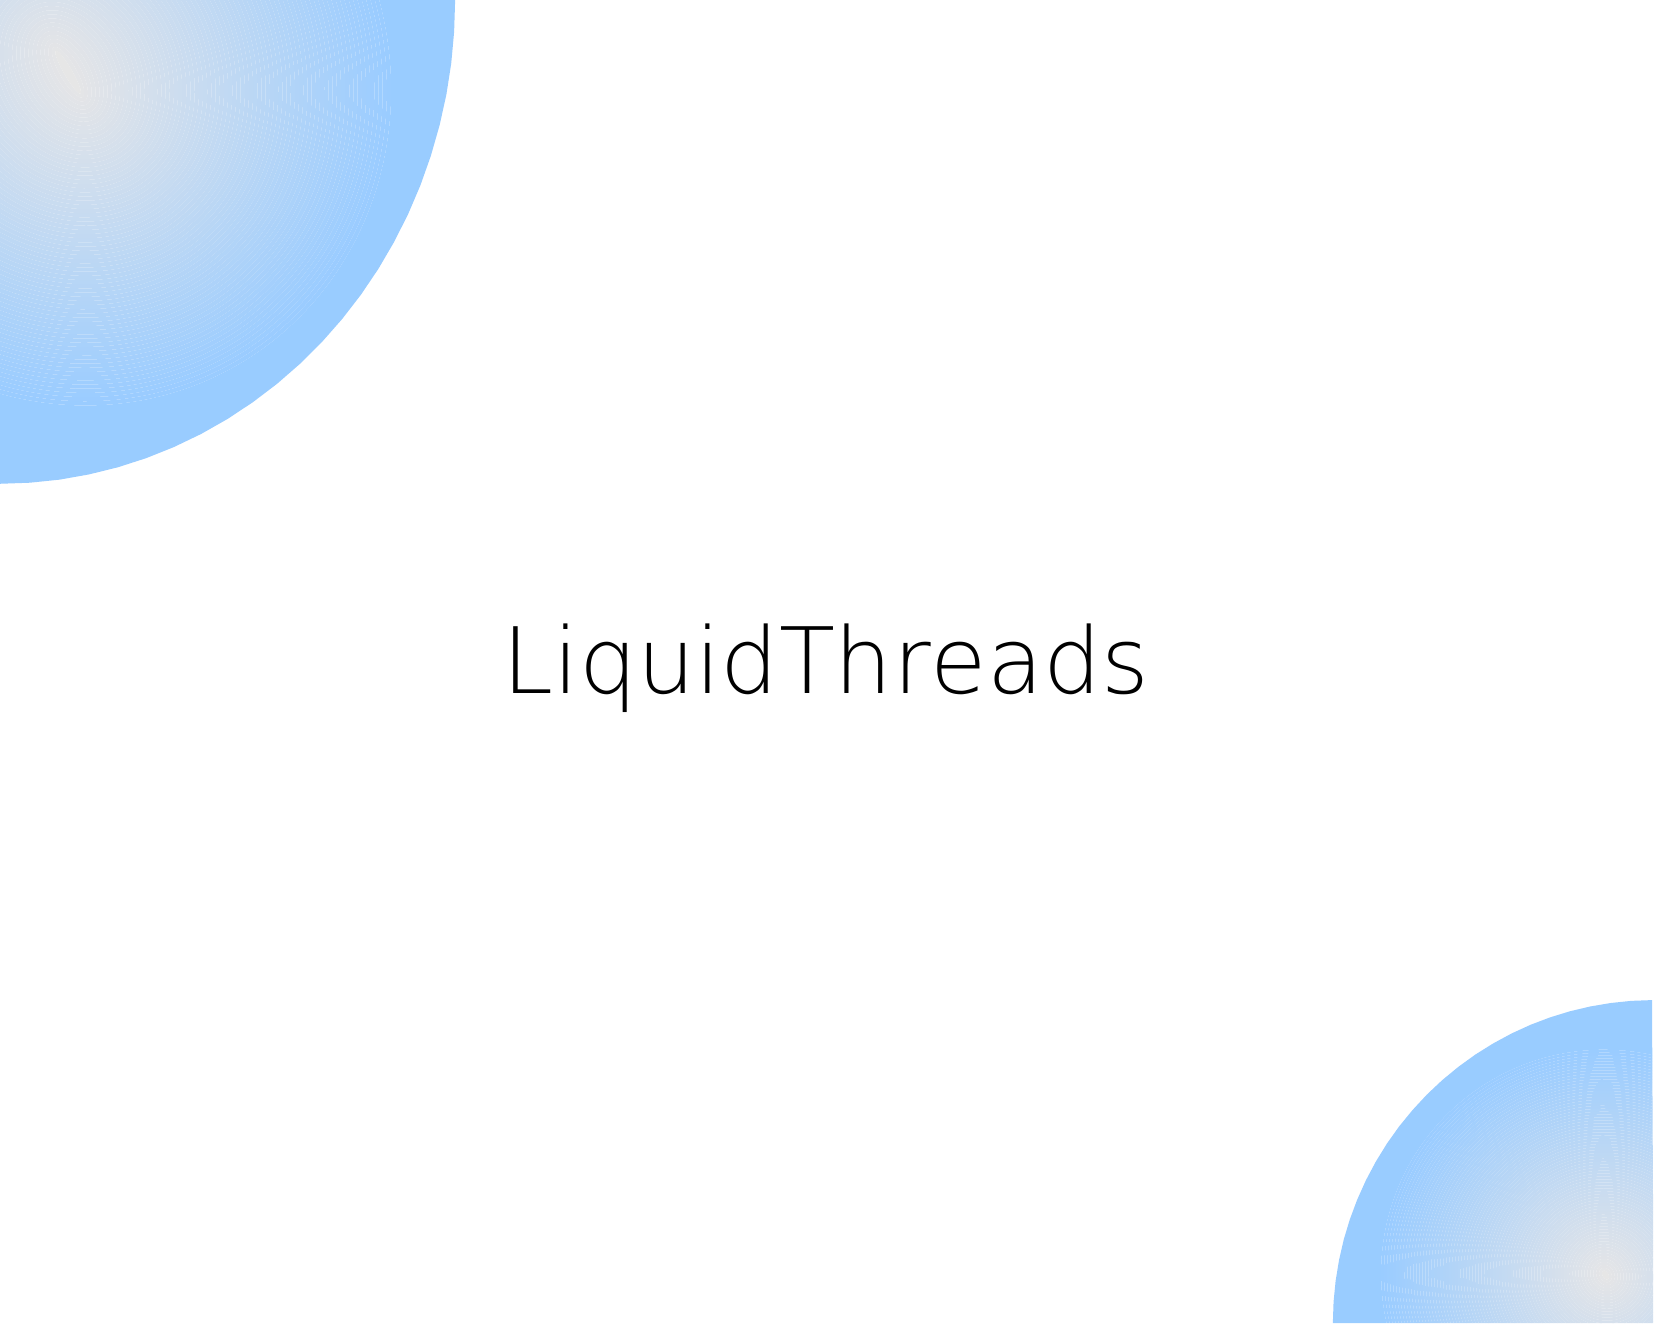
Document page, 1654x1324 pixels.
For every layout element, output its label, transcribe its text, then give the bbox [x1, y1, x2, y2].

subtitle LiquidThreads [82, 149, 1571, 1174]
